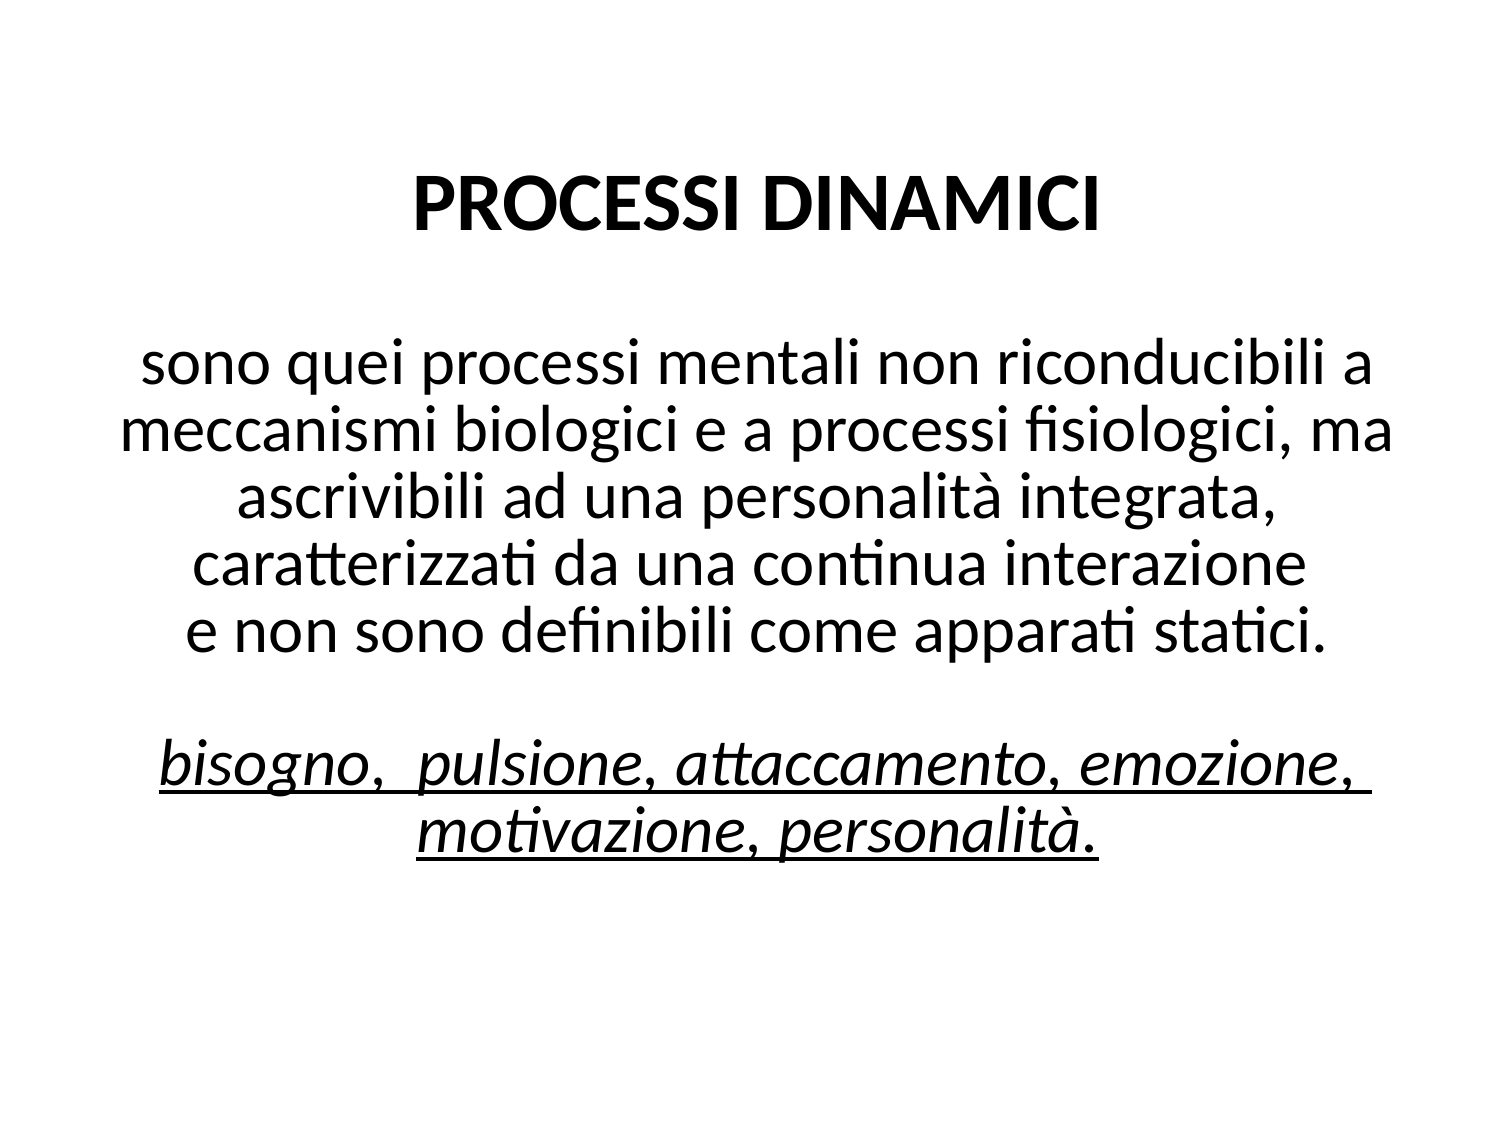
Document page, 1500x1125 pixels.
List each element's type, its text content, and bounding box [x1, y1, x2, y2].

title PROCESSI DINAMICI sono quei processi mentali non riconducibili a meccanismi biologici e a processi fisiologici, ma ascrivibili ad una personalità integrata, caratterizzati da una continua interazione e non sono definibili come apparati statici. bisogno, pulsione, attaccamento, emozione, motivazione, personalità. [82, 91, 1433, 947]
